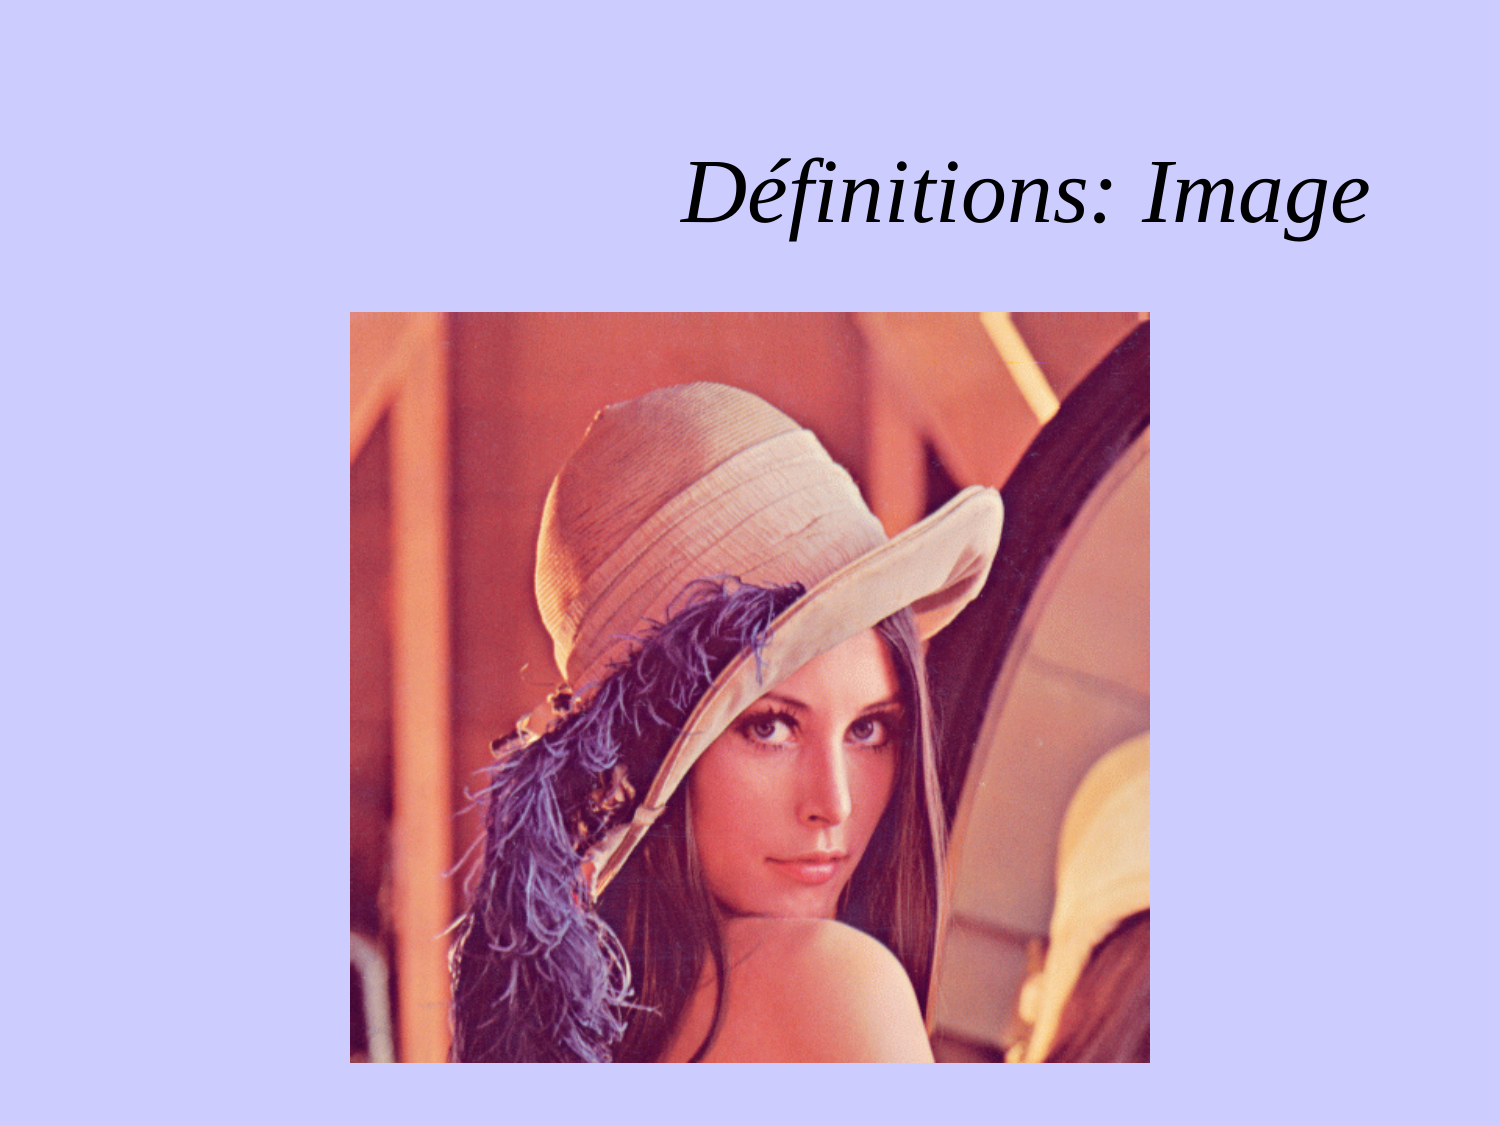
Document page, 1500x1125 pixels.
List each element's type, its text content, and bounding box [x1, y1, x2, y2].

title Définitions: Image [112, 62, 1388, 250]
picture [350, 312, 1150, 1063]
